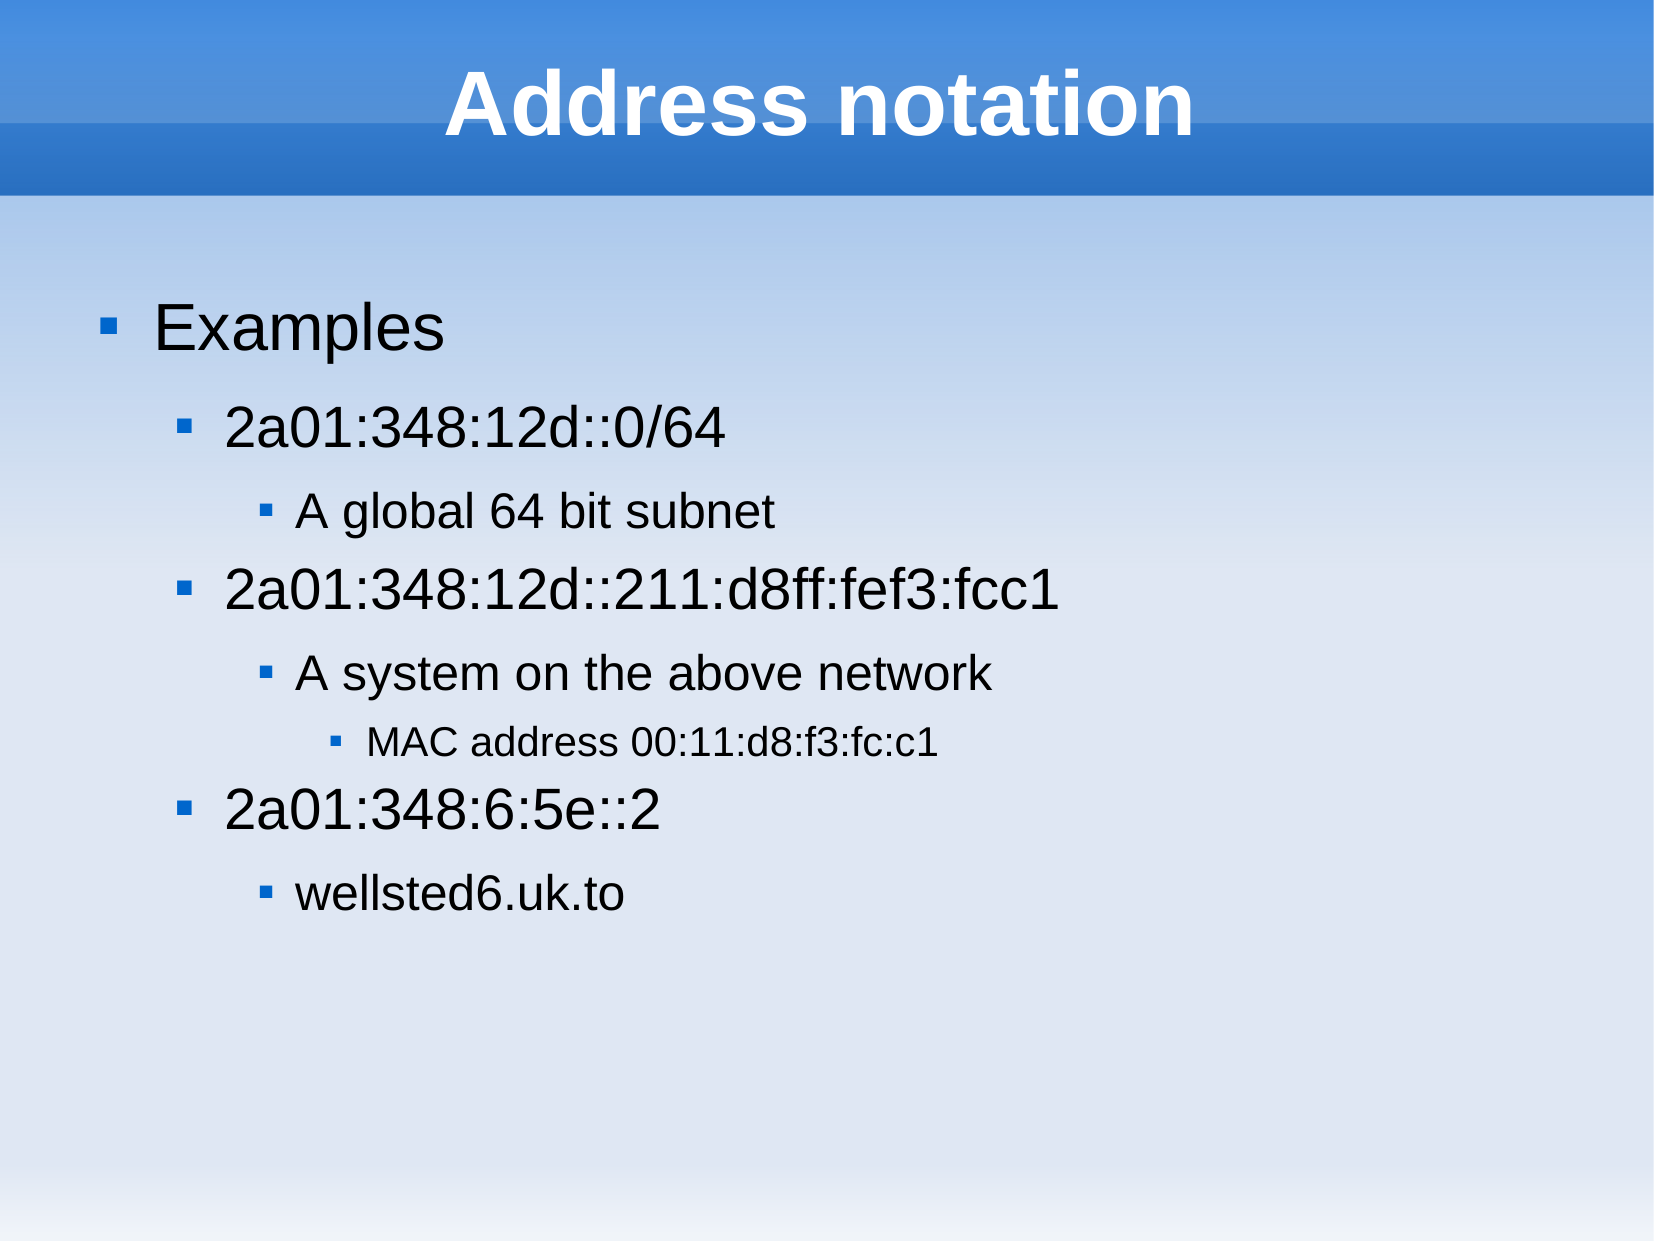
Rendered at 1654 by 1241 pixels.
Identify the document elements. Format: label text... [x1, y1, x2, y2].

picture [0, 0, 1654, 1241]
title Address notation [76, 0, 1565, 208]
list Examples 2a01:348:12d::0/64 A global 64 bit subnet 2a01:348:12d::211:d8ff:fef3:fcc1 A system on the above network MAC address 00:11:d8:f3:fc:c1 2a01:348:6:5e::2 wellsted6.uk.to [82, 290, 1571, 1094]
